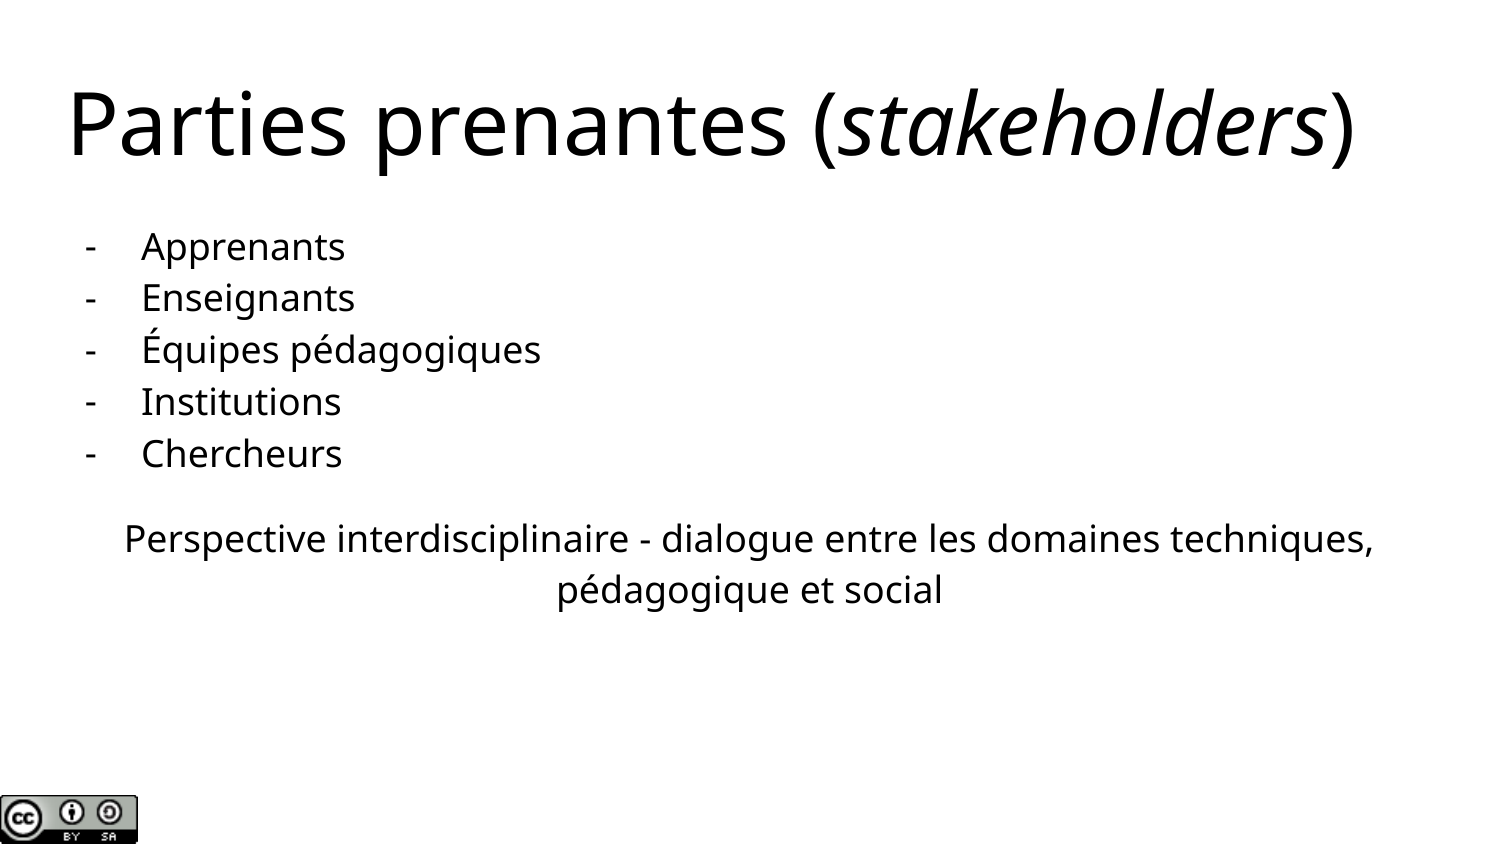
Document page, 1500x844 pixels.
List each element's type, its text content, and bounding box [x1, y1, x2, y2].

picture [0, 795, 138, 844]
title Parties prenantes (stakeholders) [51, 51, 1449, 189]
list Apprenants Enseignants Équipes pédagogiques Institutions Chercheurs Perspective interdisciplinaire - dialogue entre les domaines techniques, pédagogique et social [51, 200, 1449, 752]
